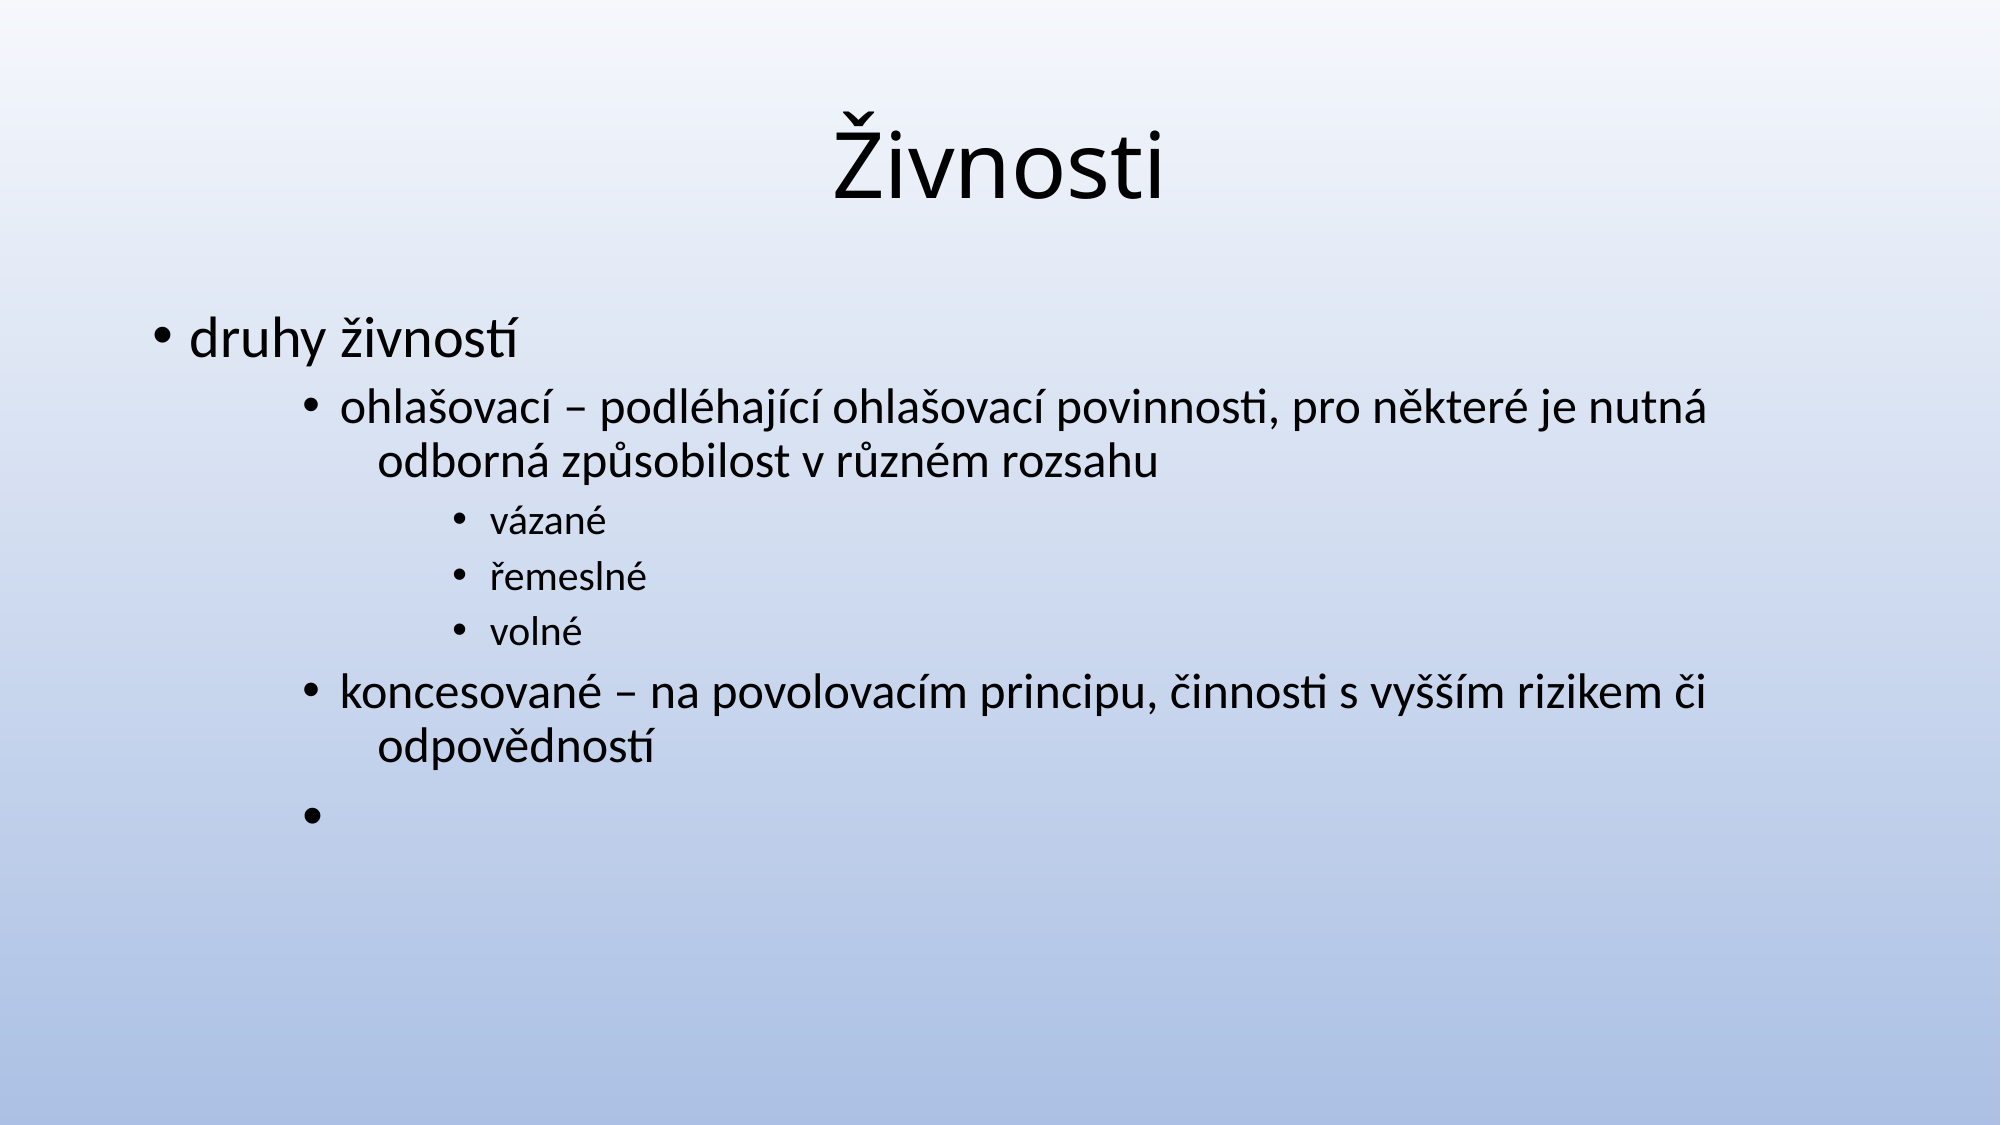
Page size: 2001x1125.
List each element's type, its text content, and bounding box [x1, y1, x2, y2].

title Živnosti [137, 59, 1863, 278]
list druhy živností ohlašovací – podléhající ohlašovací povinnosti, pro některé je nutná odborná způsobilost v různém rozsahu vázané řemeslné volné koncesované – na povolovacím principu, činnosti s vyšším rizikem či odpovědností [137, 299, 1825, 1014]
